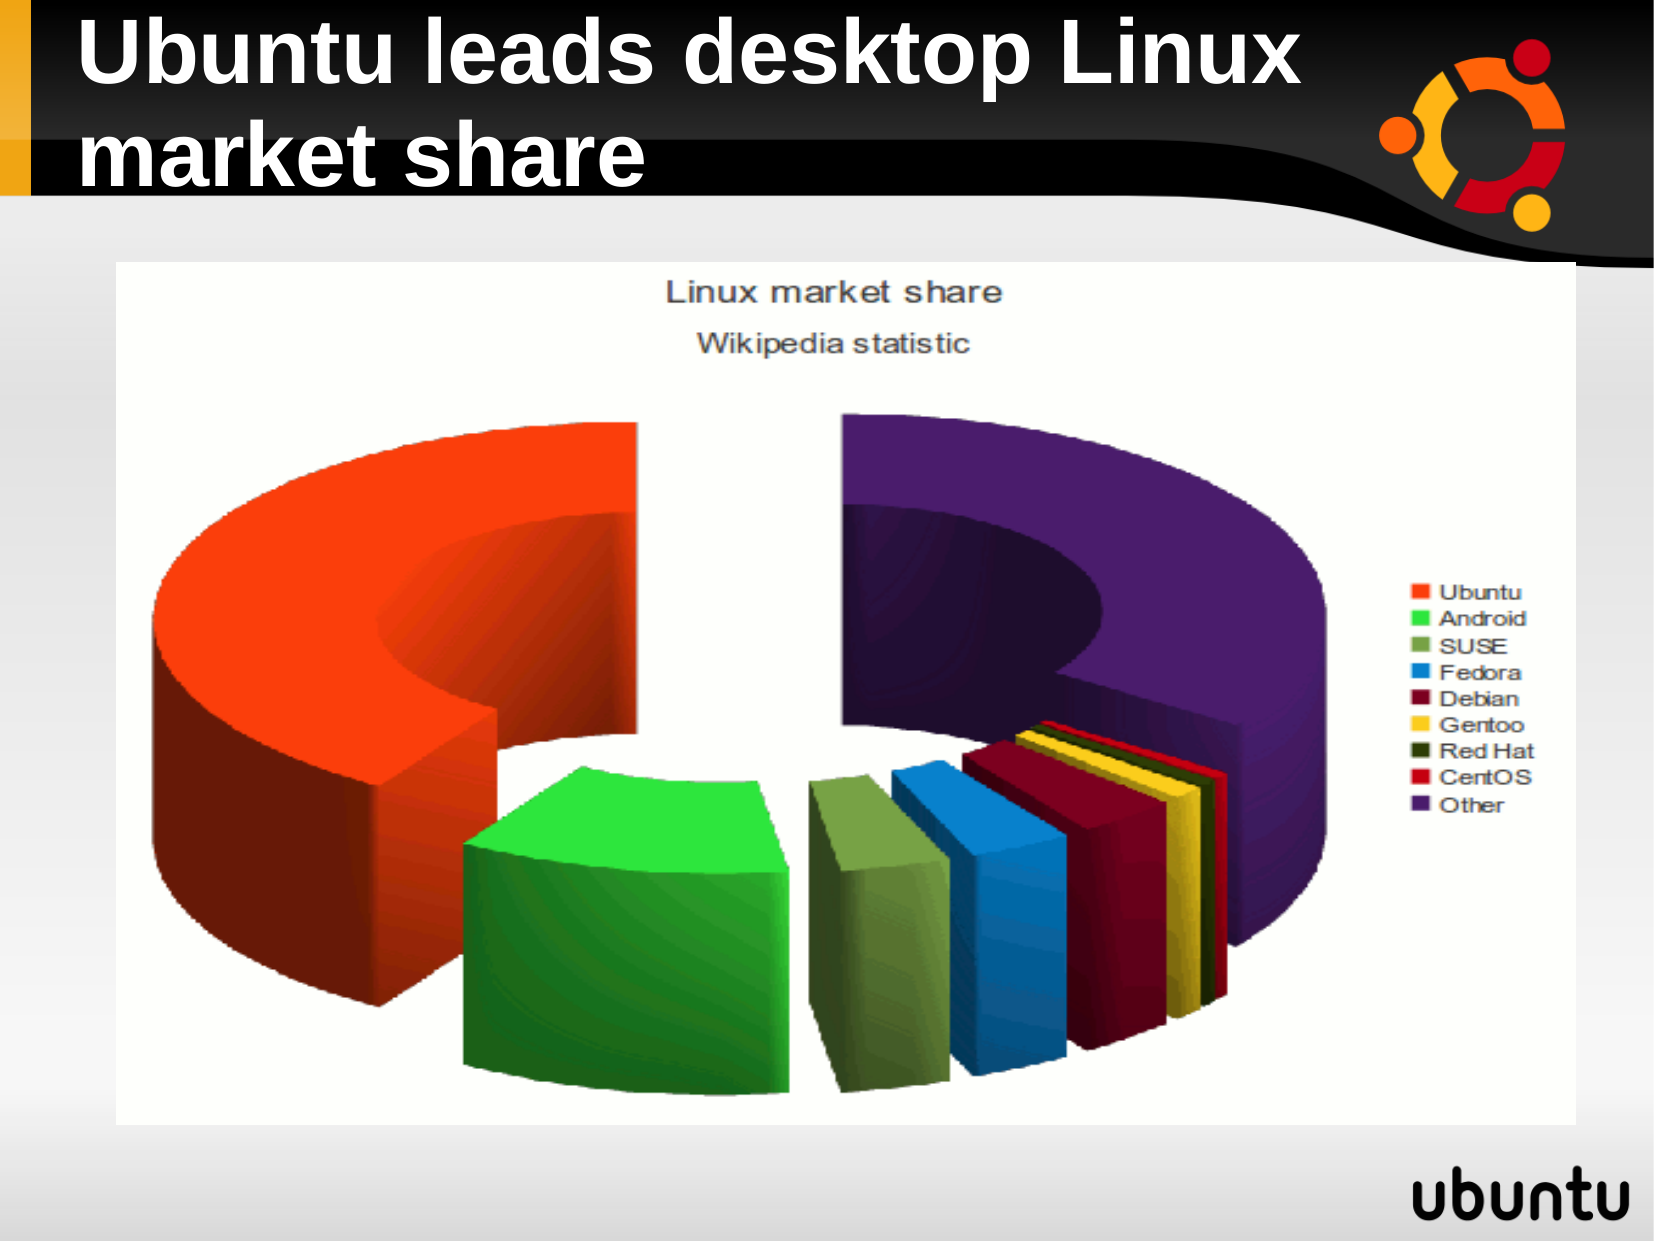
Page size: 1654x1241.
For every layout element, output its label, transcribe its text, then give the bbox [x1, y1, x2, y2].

title Ubuntu leads desktop Linux market share [76, 0, 1565, 208]
picture [0, 0, 1654, 1241]
